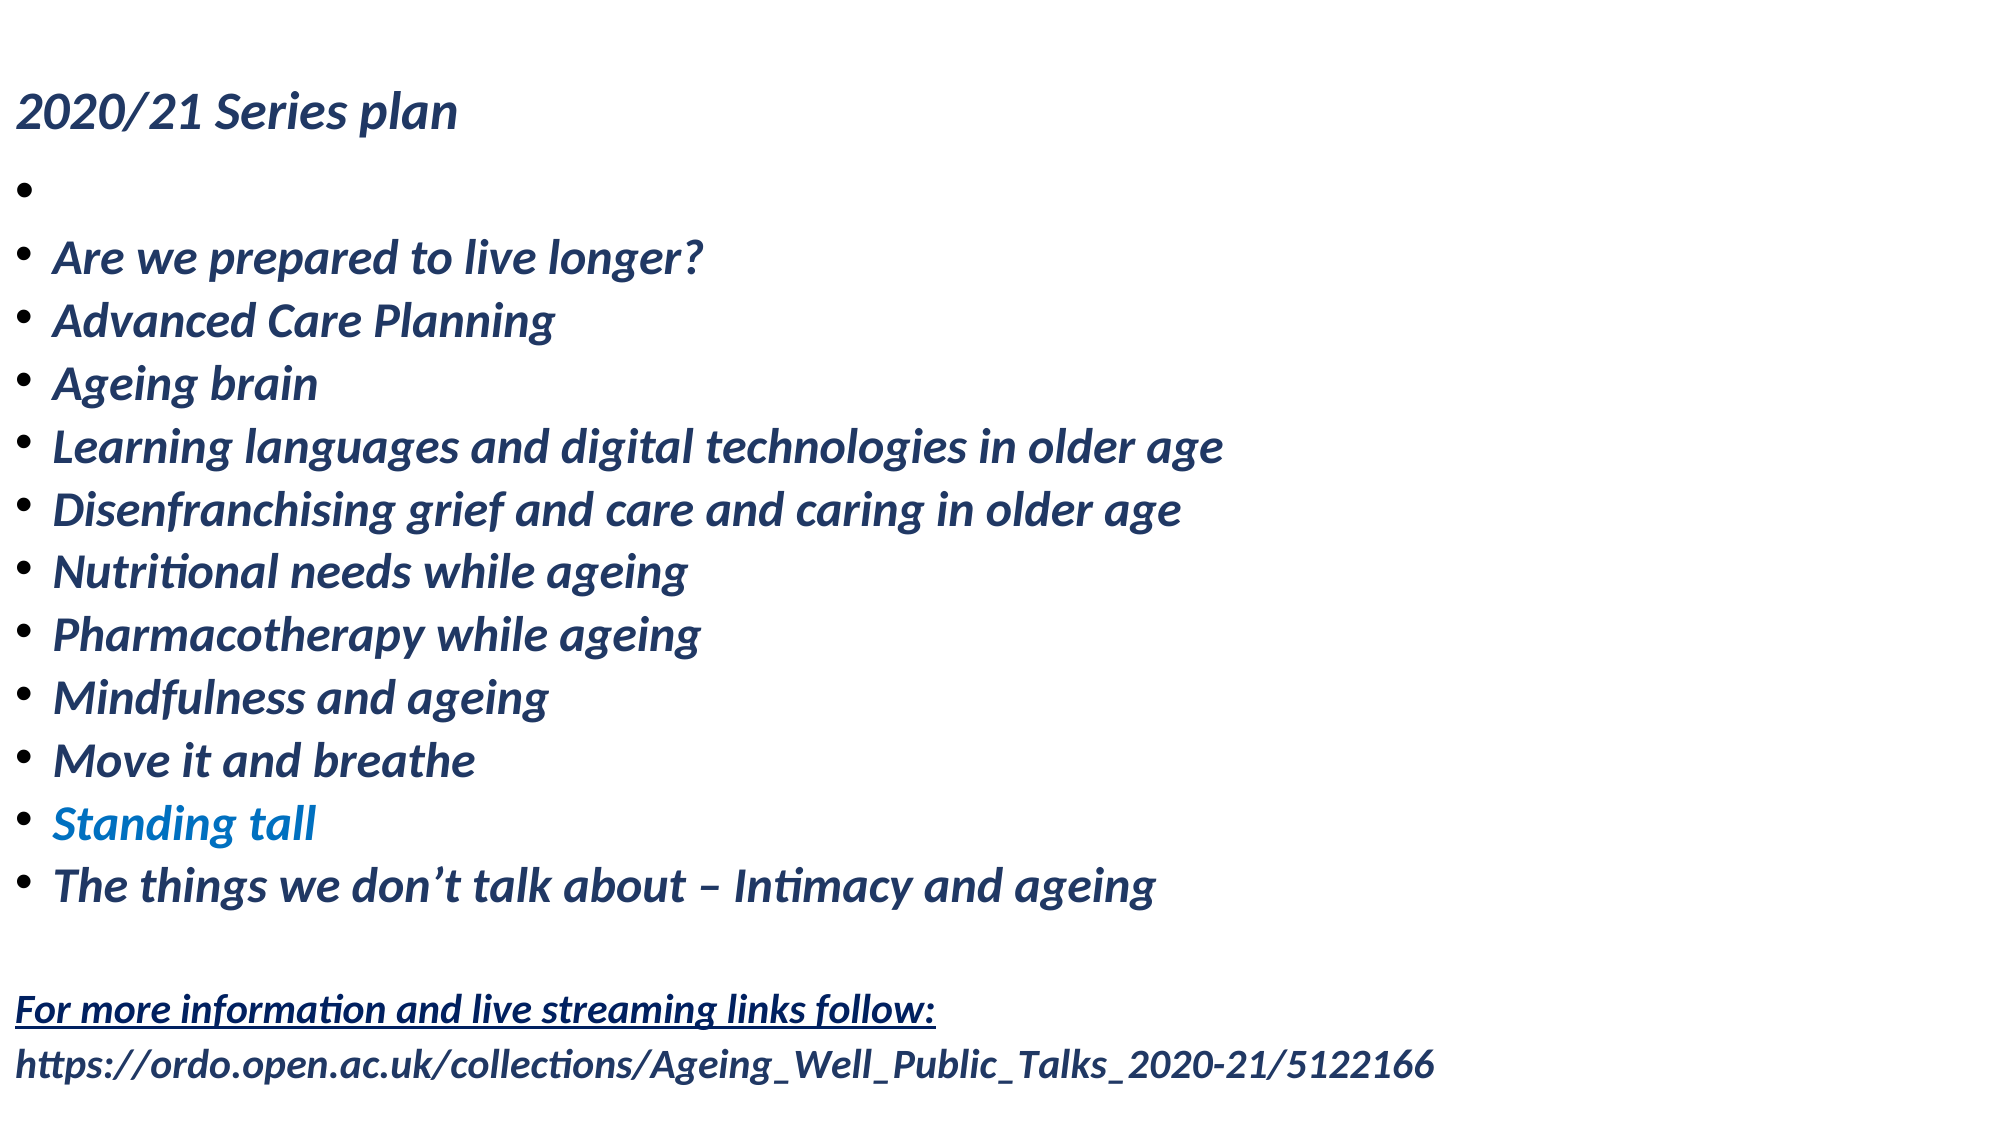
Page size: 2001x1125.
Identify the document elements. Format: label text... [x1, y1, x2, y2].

list 2020/21 Series plan Are we prepared to live longer? Advanced Care Planning Ageing brain Learning languages and digital technologies in older age Disenfranchising grief and care and caring in older age Nutritional needs while ageing Pharmacotherapy while ageing Mindfulness and ageing Move it and breathe Standing tall The things we don’t talk about – Intimacy and ageing For more information and live streaming links follow: https://ordo.open.ac.uk/collections/Ageing_Well_Public_Talks_2020-21/5122166 [0, 0, 2000, 1125]
